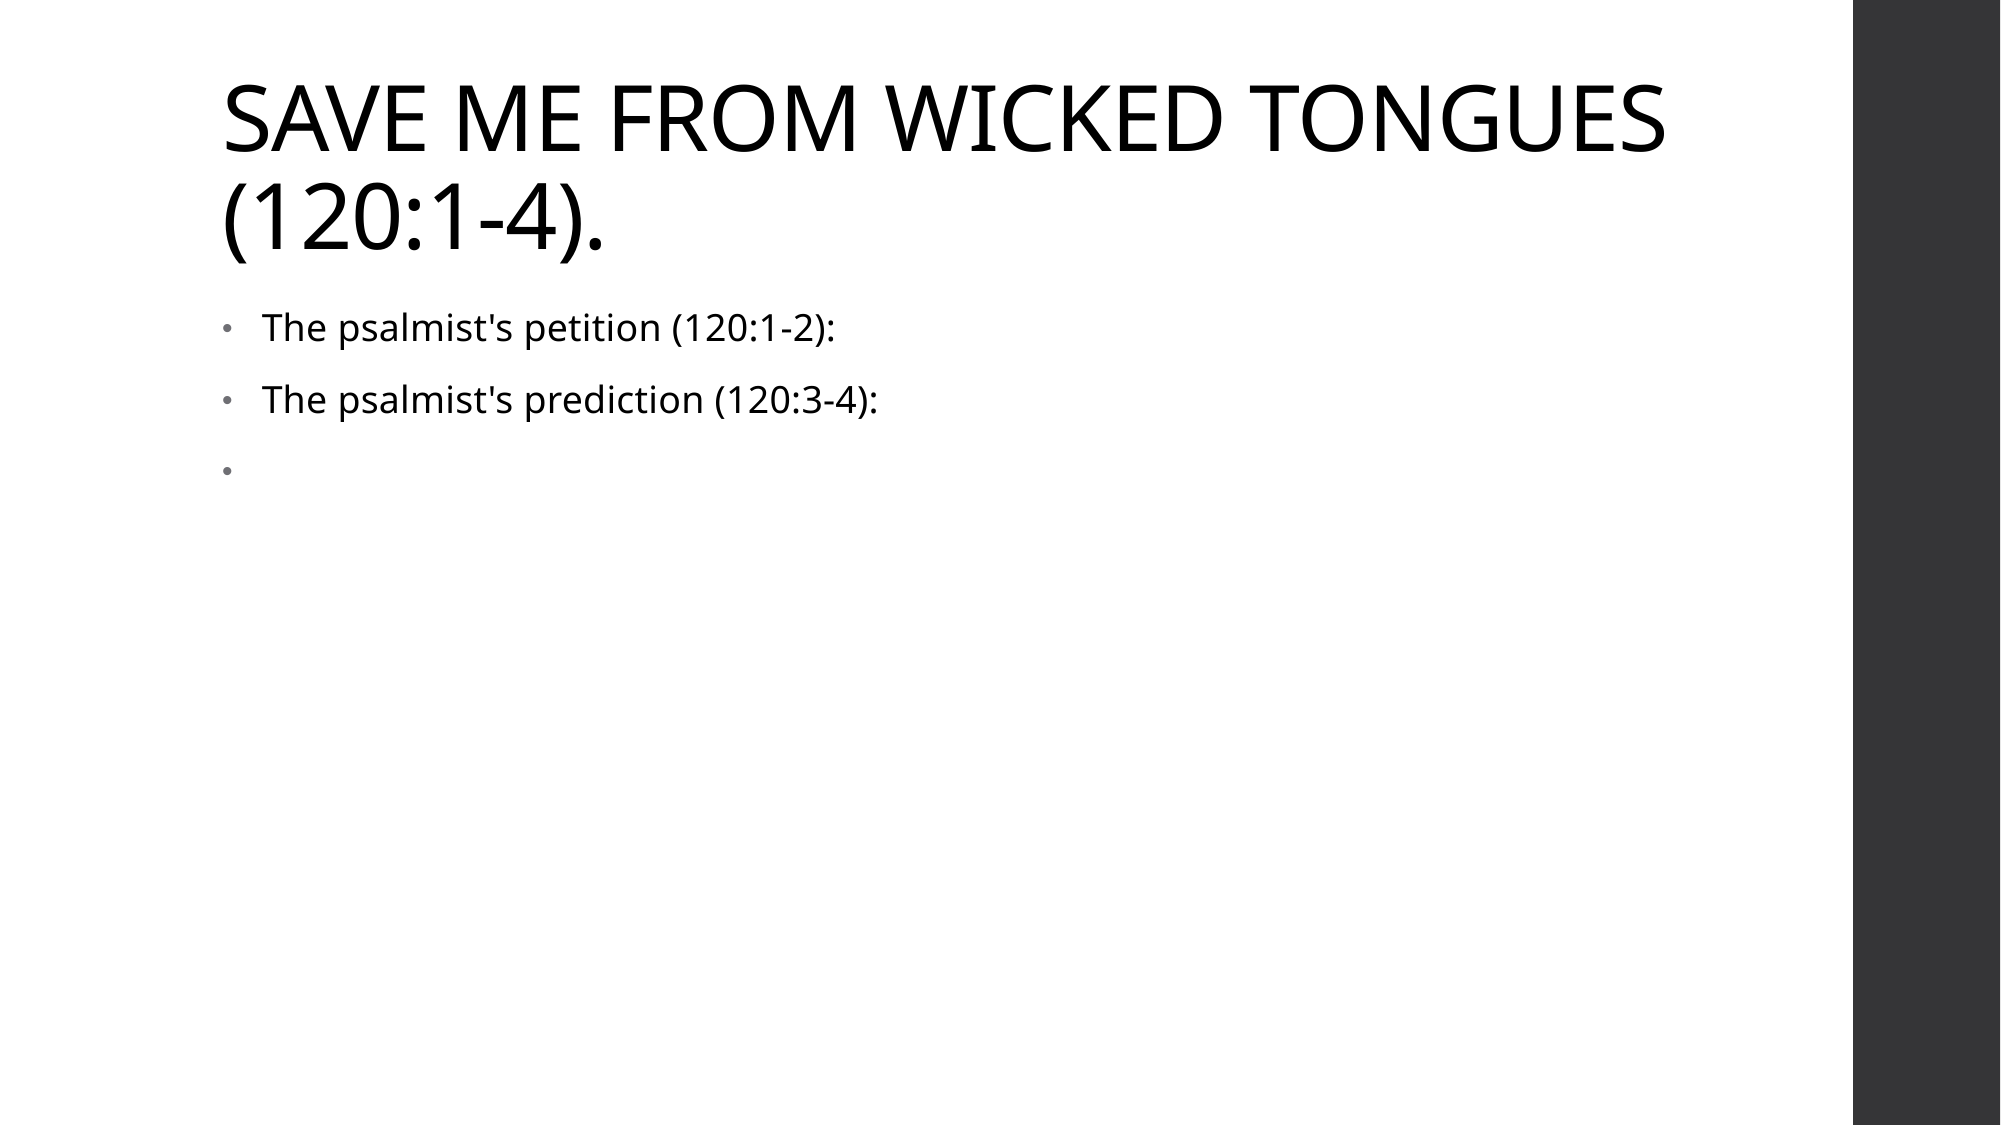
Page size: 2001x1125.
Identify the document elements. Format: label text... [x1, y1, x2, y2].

list The psalmist's petition (120:1-2): The psalmist's prediction (120:3-4): [206, 299, 1617, 1014]
title SAVE ME FROM WICKED TONGUES (120:1-4). [206, 60, 1797, 278]
